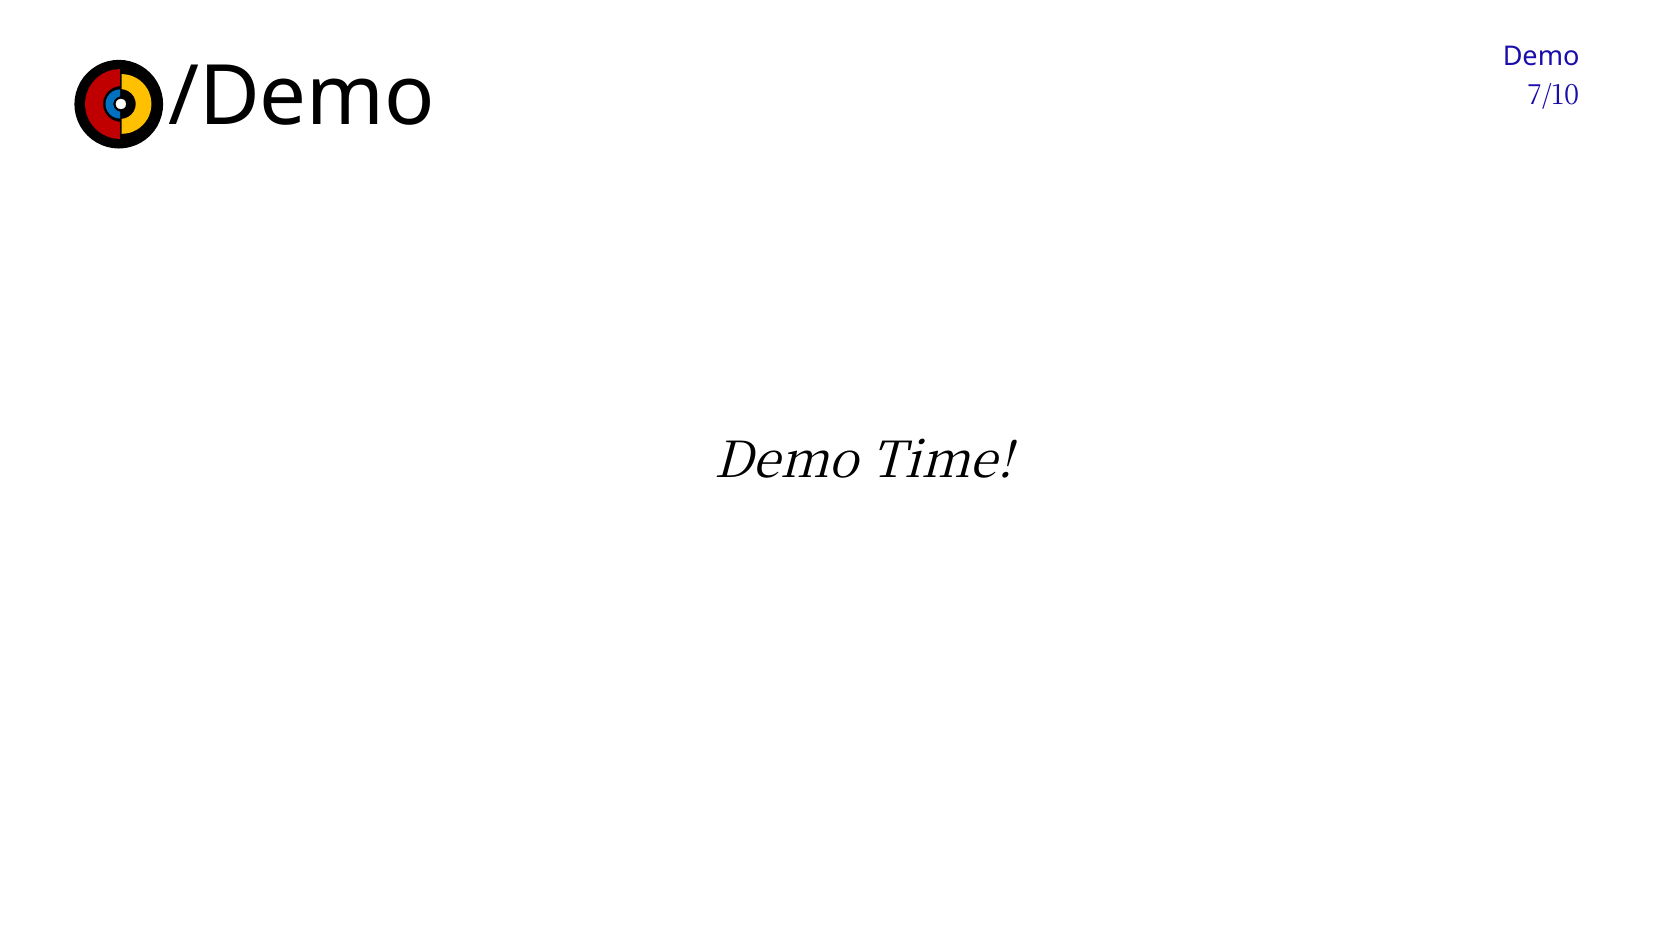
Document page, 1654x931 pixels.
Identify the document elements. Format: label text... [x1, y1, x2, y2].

text_box Demo <number>/10 [1488, 29, 1601, 122]
text_box /Demo [153, 28, 739, 283]
picture [71, 57, 153, 151]
text_box Demo Time! [679, 383, 1034, 502]
